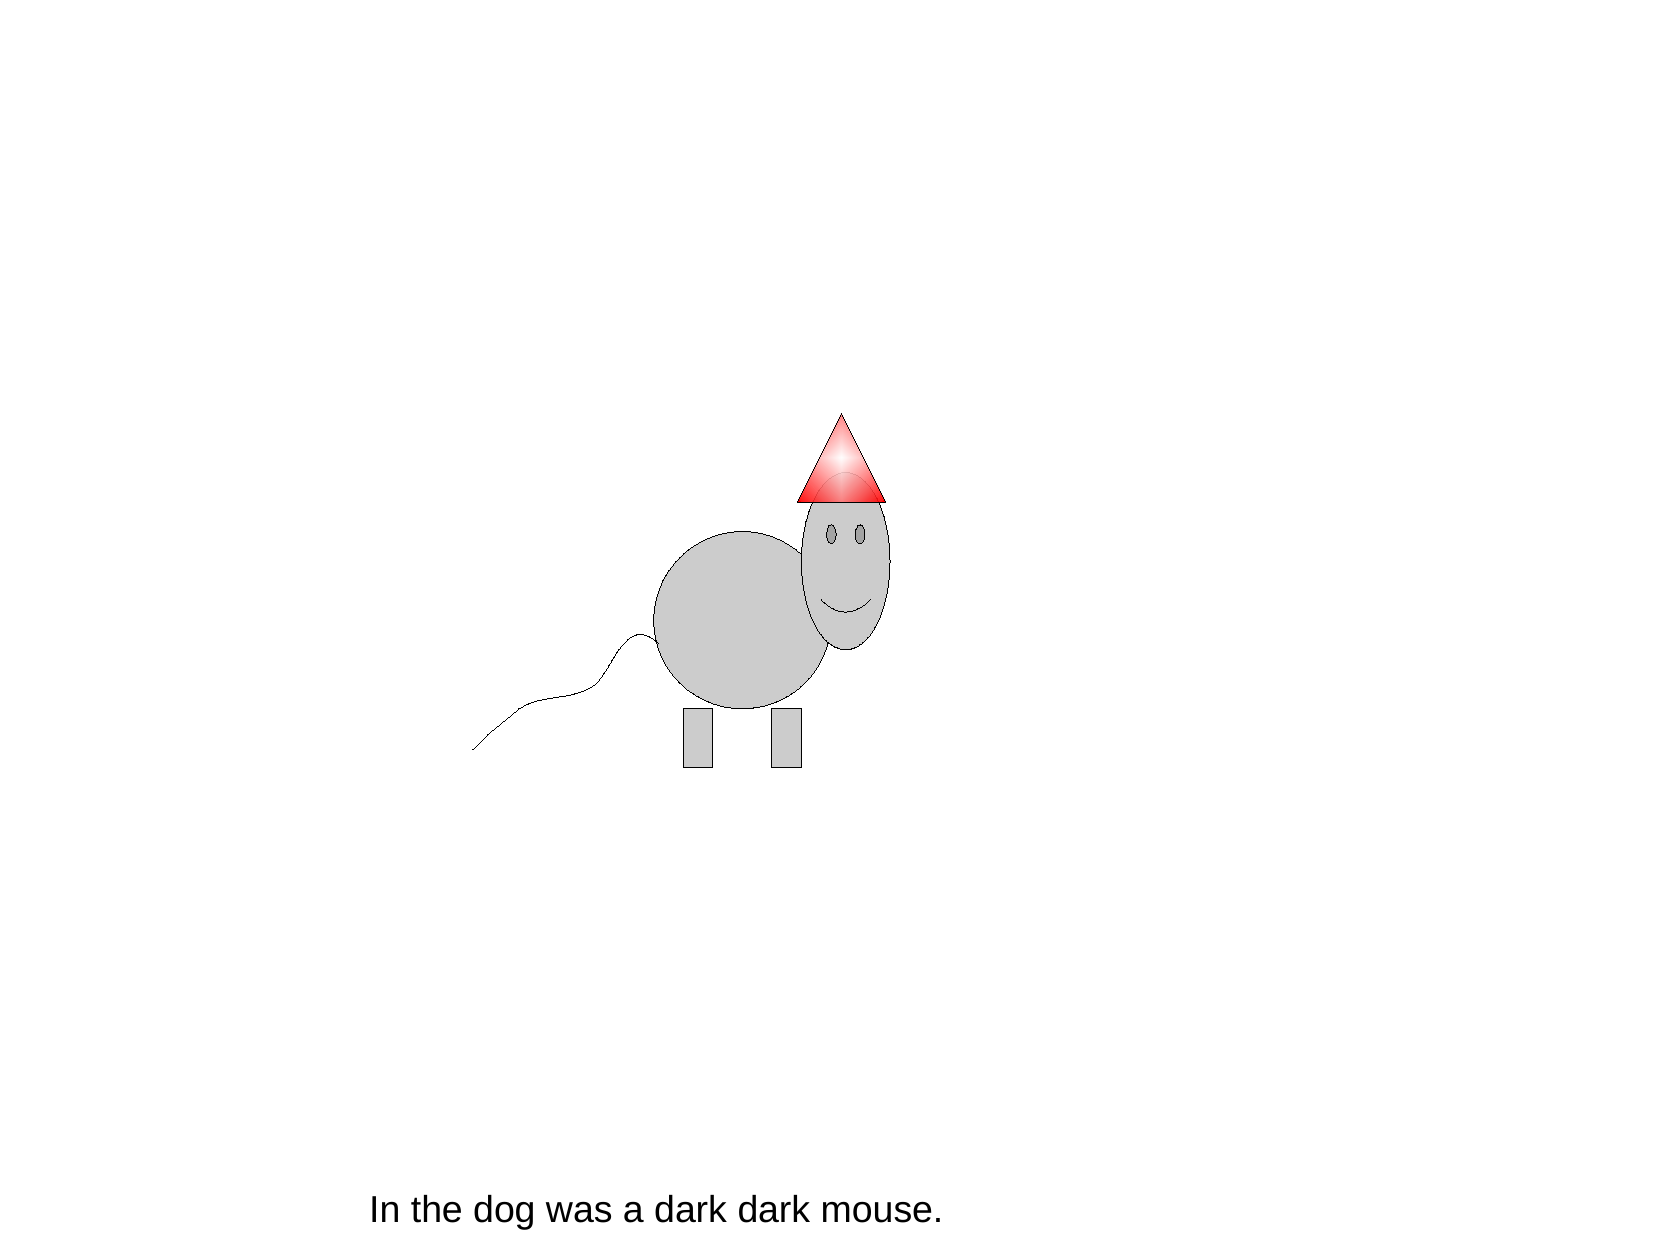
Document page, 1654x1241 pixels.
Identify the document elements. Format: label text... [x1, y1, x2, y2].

text_box In the dog was a dark dark mouse. [354, 1181, 1211, 1238]
text_box [683, 708, 713, 768]
text_box [771, 708, 802, 768]
text_box [653, 413, 891, 709]
